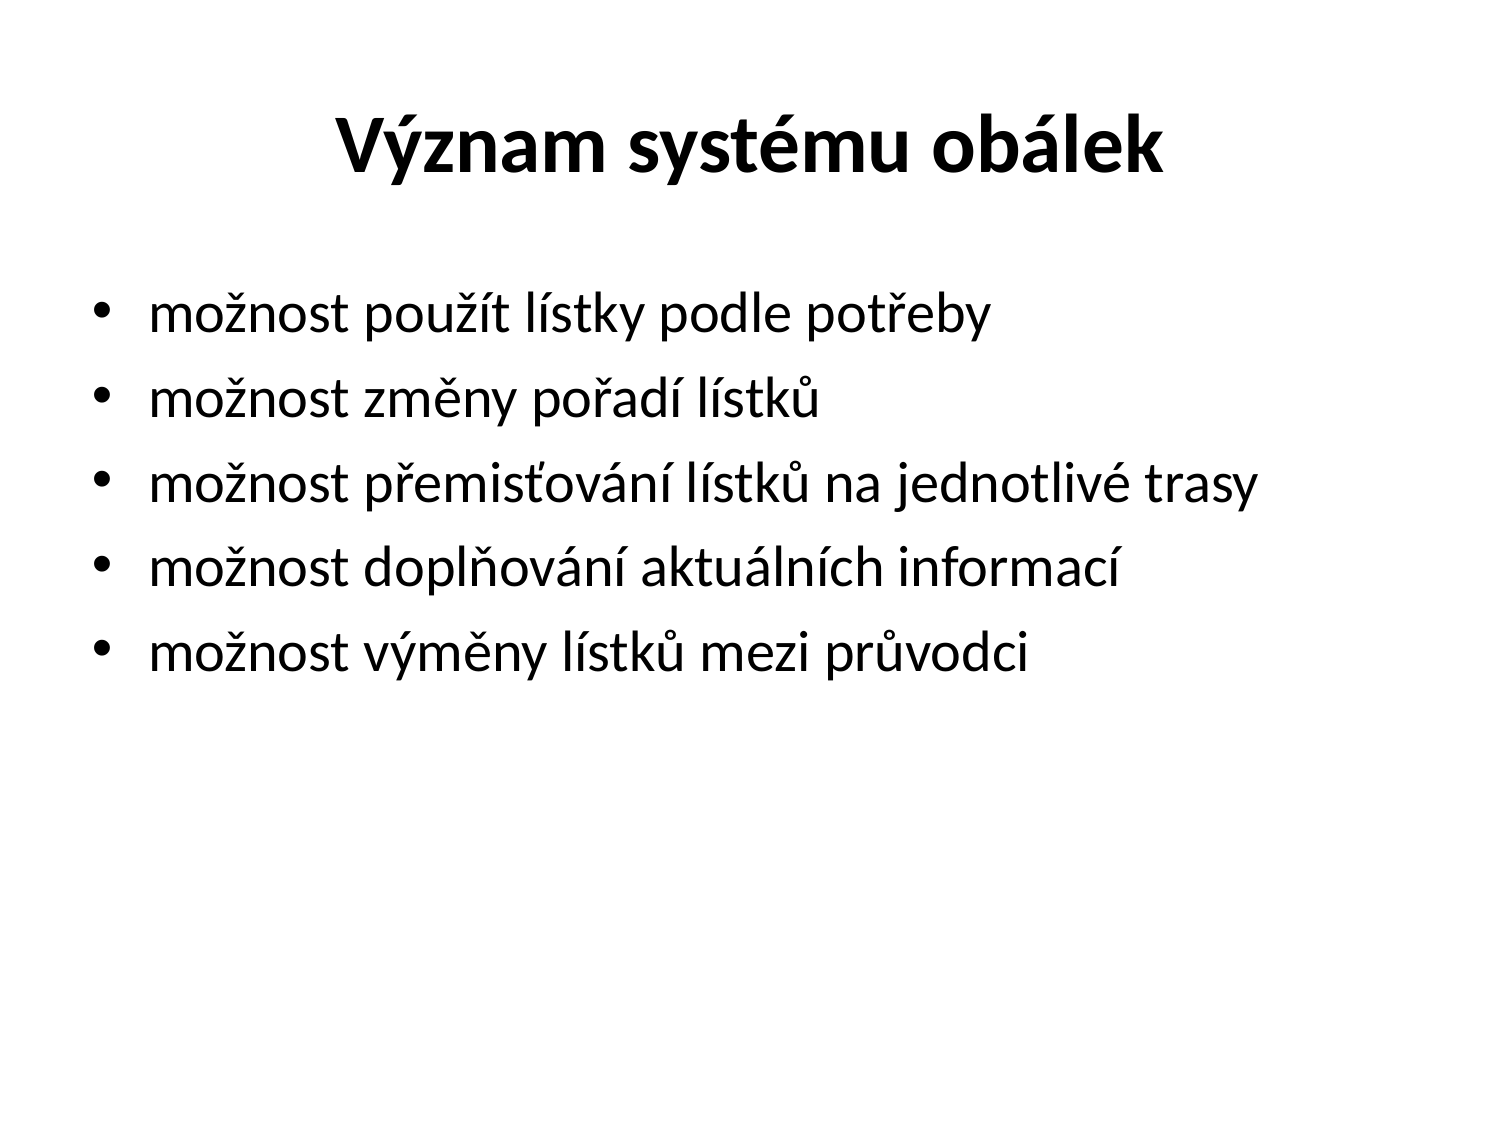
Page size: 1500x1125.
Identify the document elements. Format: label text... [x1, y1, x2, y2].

list možnost použít lístky podle potřeby možnost změny pořadí lístků možnost přemisťování lístků na jednotlivé trasy možnost doplňování aktuálních informací možnost výměny lístků mezi průvodci [76, 267, 1427, 1010]
title Význam systému obálek [75, 45, 1426, 233]
